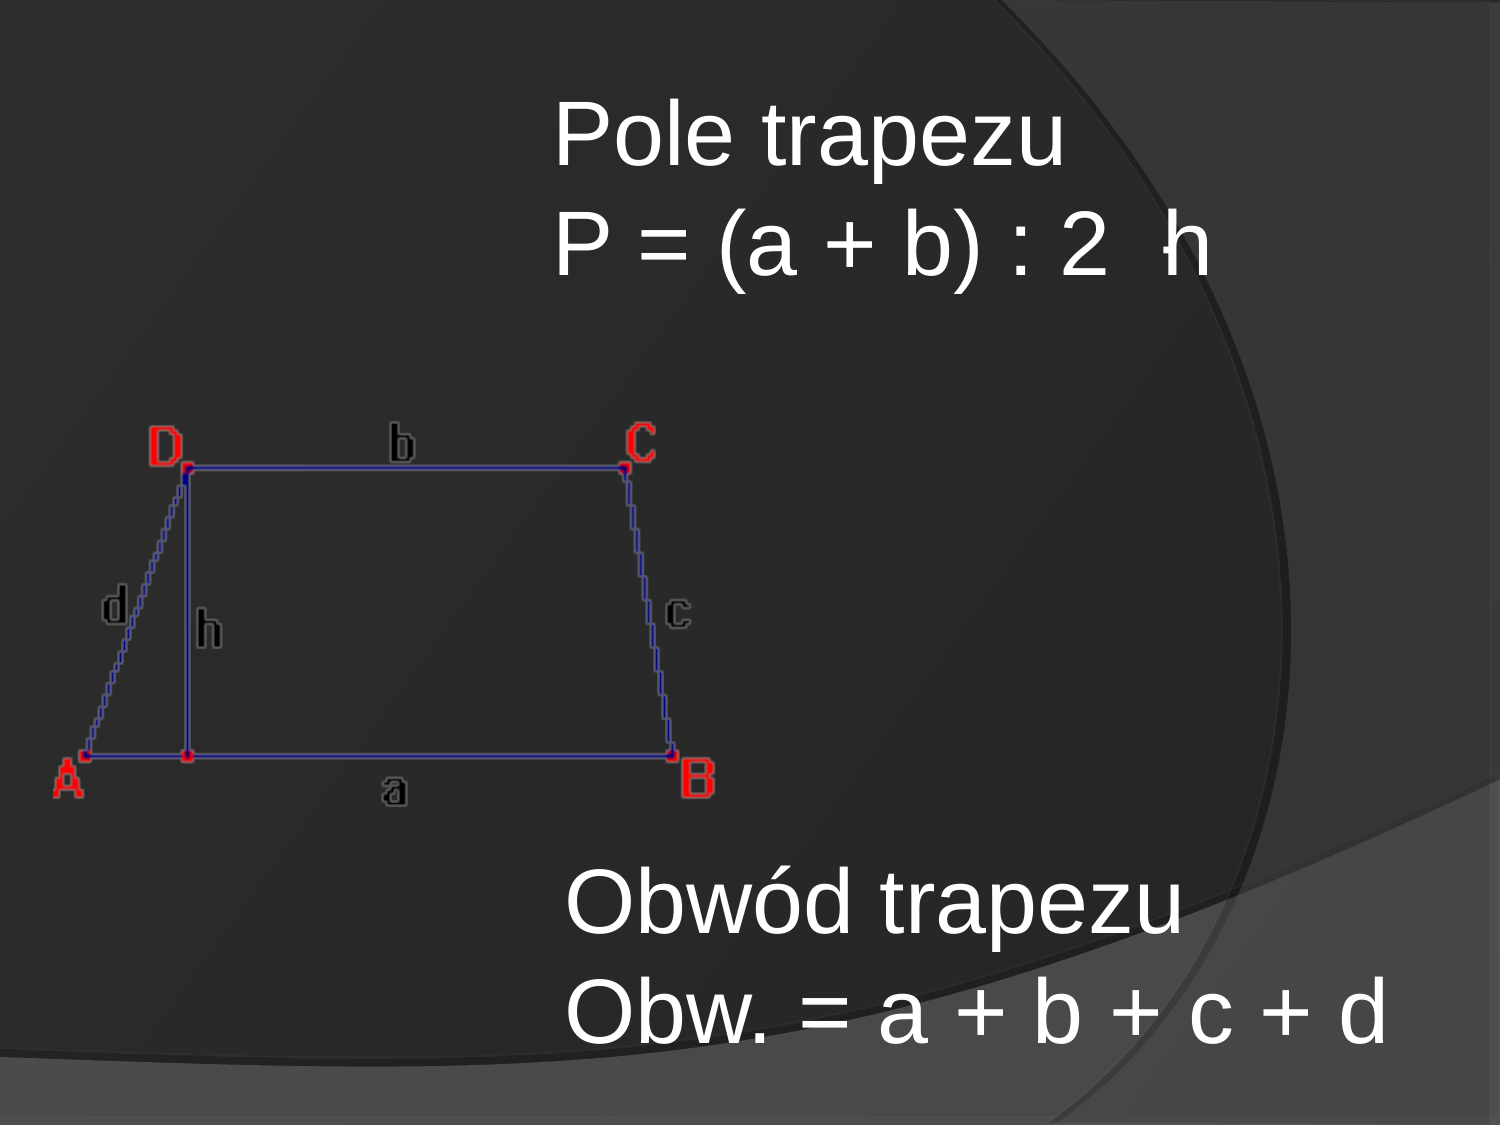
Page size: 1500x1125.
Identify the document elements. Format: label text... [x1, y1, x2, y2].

picture [53, 420, 731, 811]
text_box Obwód trapezu Obw. = a + b + c + d [549, 834, 1465, 1069]
text_box Pole trapezu P = (a + b) : 2 ּ h [538, 66, 1288, 411]
